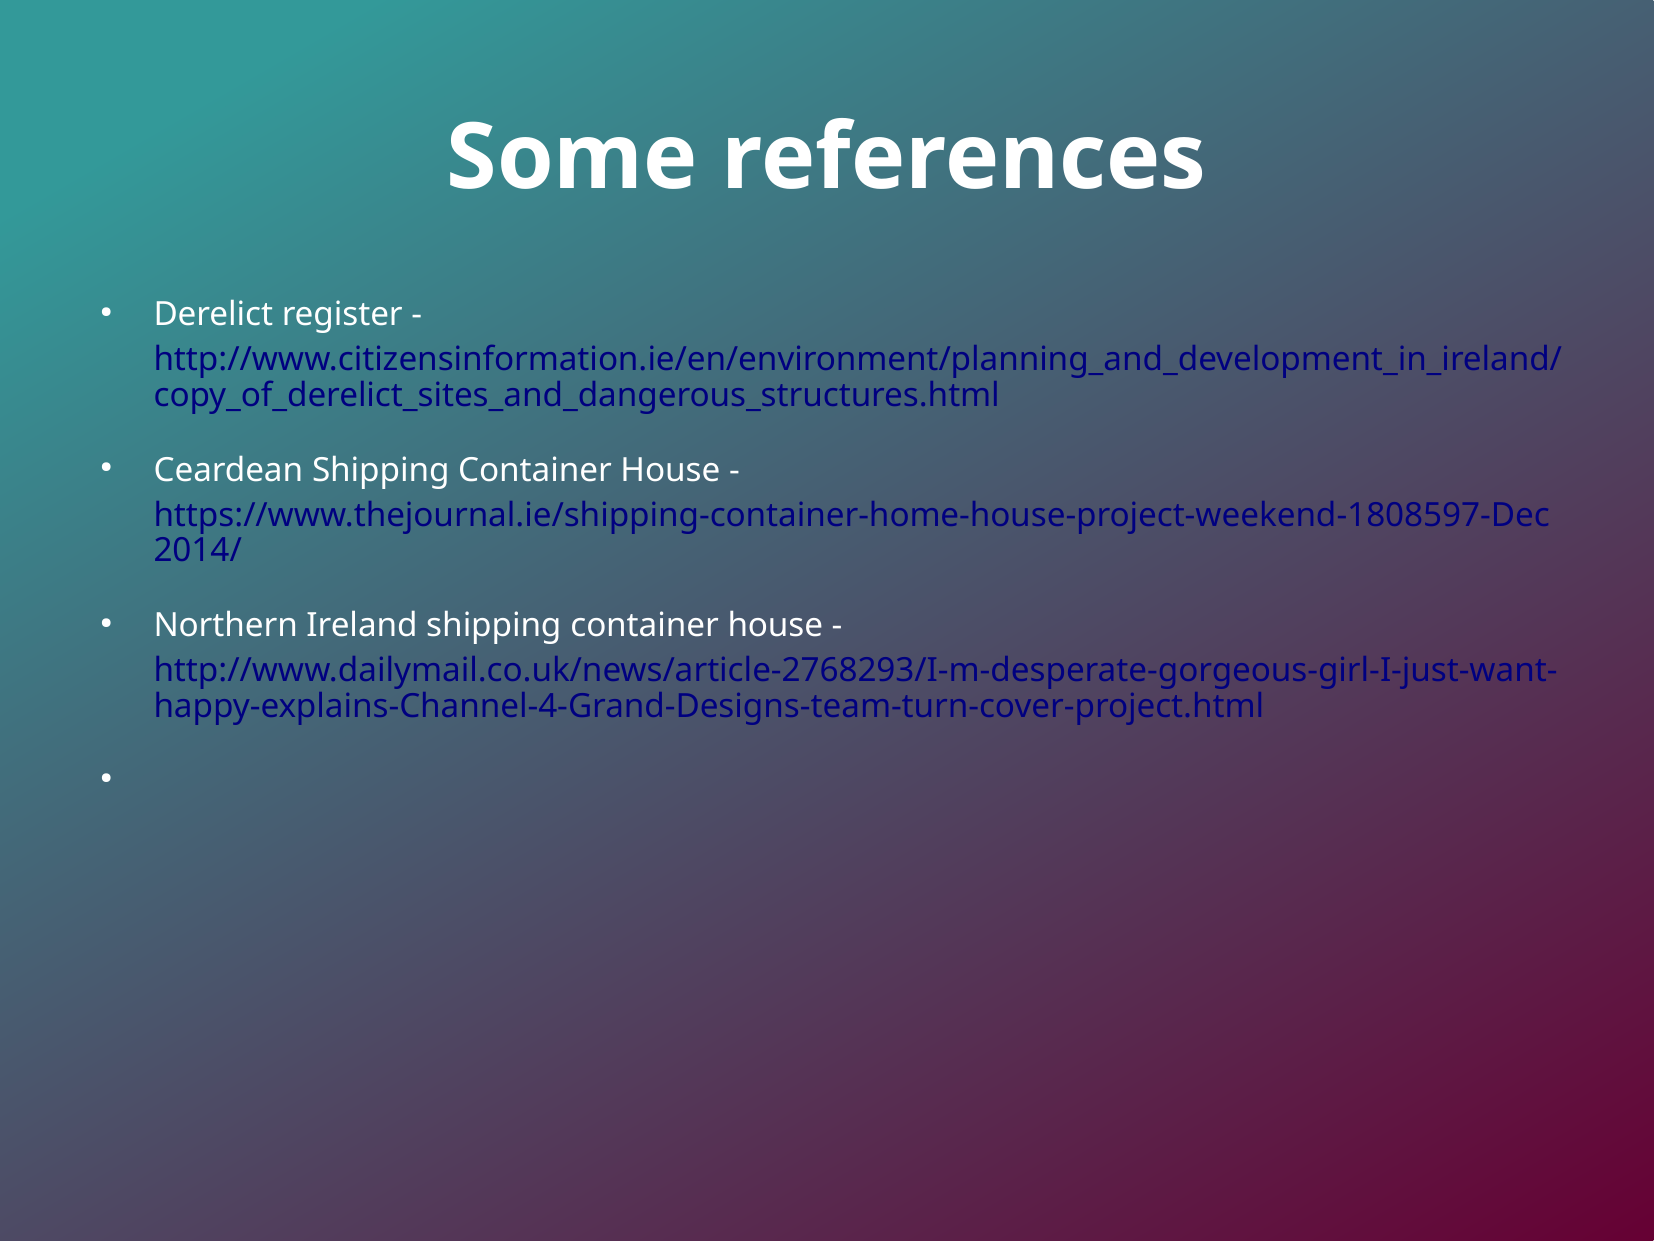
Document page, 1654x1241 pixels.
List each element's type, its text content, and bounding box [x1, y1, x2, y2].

list Derelict register - http://www.citizensinformation.ie/en/environment/planning_and_development_in_ireland/copy_of_derelict_sites_and_dangerous_structures.html Ceardean Shipping Container House - https://www.thejournal.ie/shipping-container-home-house-project-weekend-1808597-Dec2014/ Northern Ireland shipping container house - http://www.dailymail.co.uk/news/article-2768293/I-m-desperate-gorgeous-girl-I-just-want-happy-explains-Channel-4-Grand-Designs-team-turn-cover-project.html [82, 290, 1571, 1109]
title Some references [82, 49, 1571, 257]
